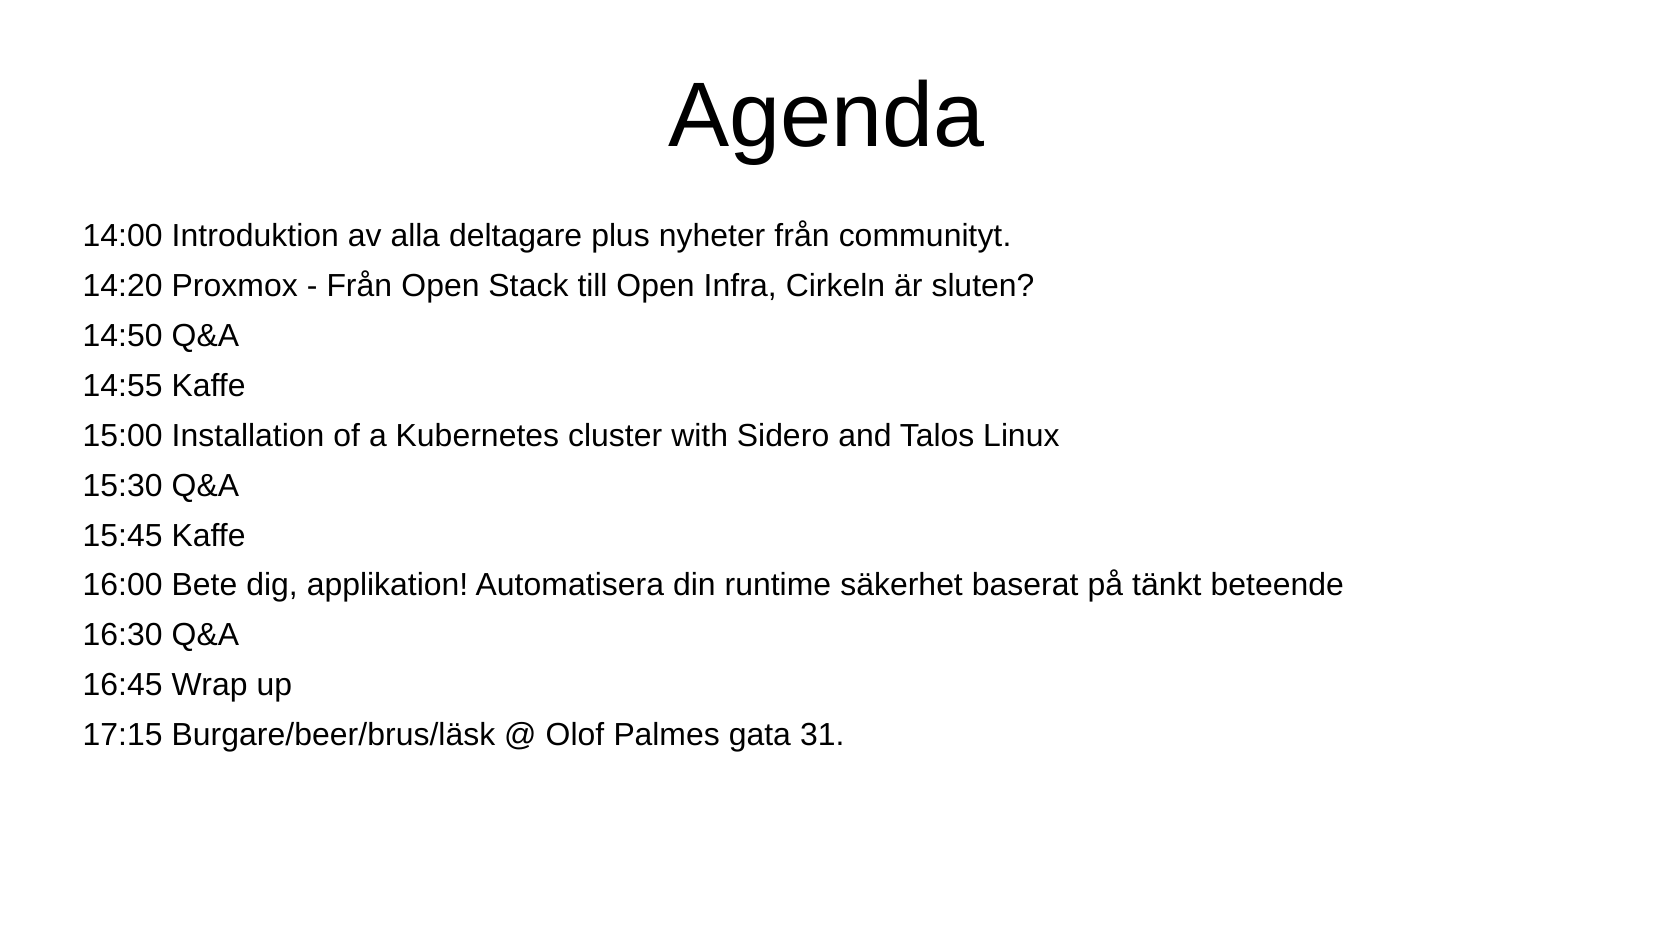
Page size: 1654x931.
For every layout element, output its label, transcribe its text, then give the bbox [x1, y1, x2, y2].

title Agenda [82, 37, 1571, 193]
list 14:00 Introduktion av alla deltagare plus nyheter från communityt. 14:20 Proxmox - Från Open Stack till Open Infra, Cirkeln är sluten? 14:50 Q&A 14:55 Kaffe 15:00 Installation of a Kubernetes cluster with Sidero and Talos Linux 15:30 Q&A 15:45 Kaffe 16:00 Bete dig, applikation! Automatisera din runtime säkerhet baserat på tänkt beteende 16:30 Q&A 16:45 Wrap up 17:15 Burgare/beer/brus/läsk @ Olof Palmes gata 31. [82, 217, 1571, 758]
